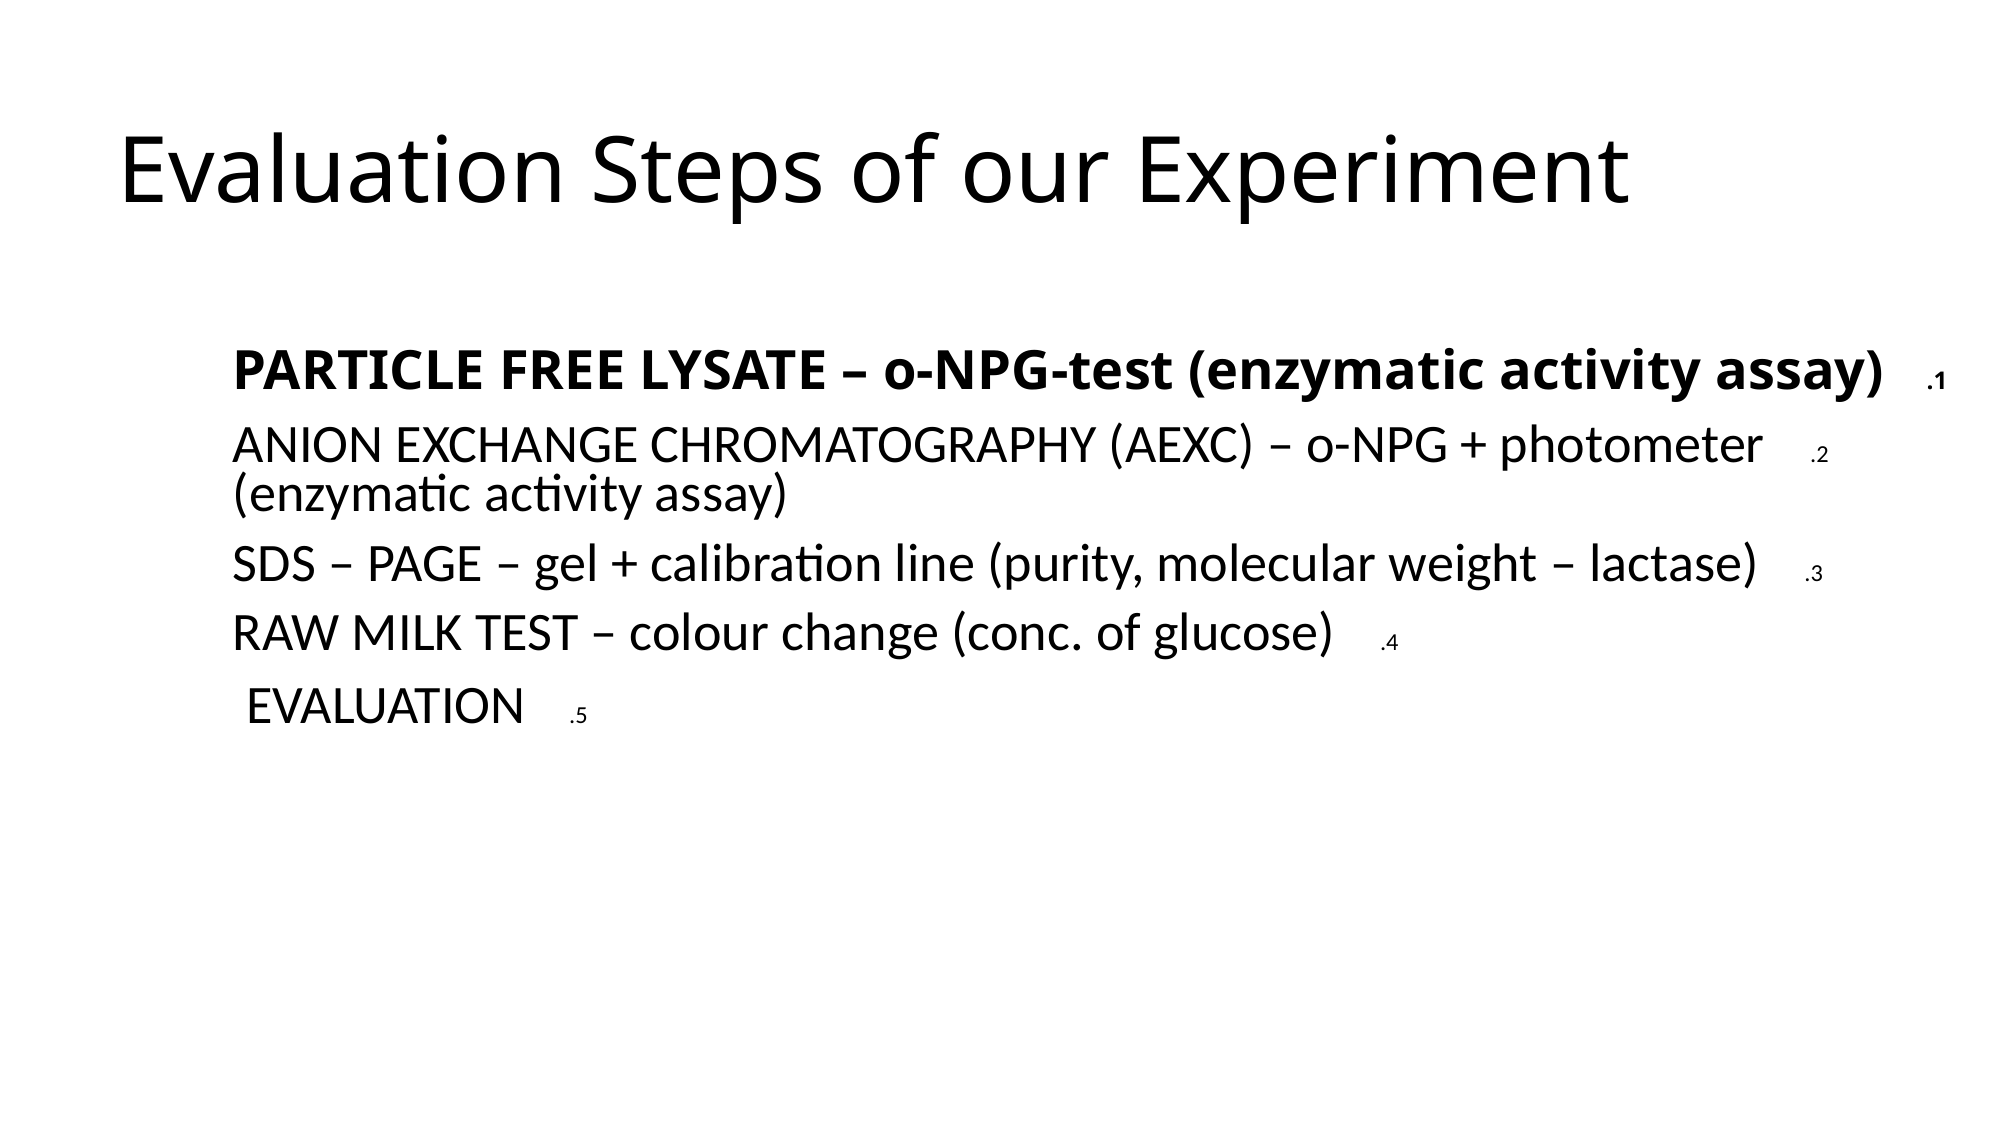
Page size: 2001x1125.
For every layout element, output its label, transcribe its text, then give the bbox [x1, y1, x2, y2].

text_box Evaluation Steps of our Experiment [102, 59, 1863, 278]
text_box PARTICLE FREE LYSATE – o-NPG-test (enzymatic activity assay) ANION EXCHANGE CHROMATOGRAPHY (AEXC) – o-NPG + photometer (enzymatic activity assay) SDS – PAGE – gel + calibration line (purity, molecular weight – lactase) RAW MILK TEST – colour change (conc. of glucose) EVALUATION [217, 328, 2000, 1043]
